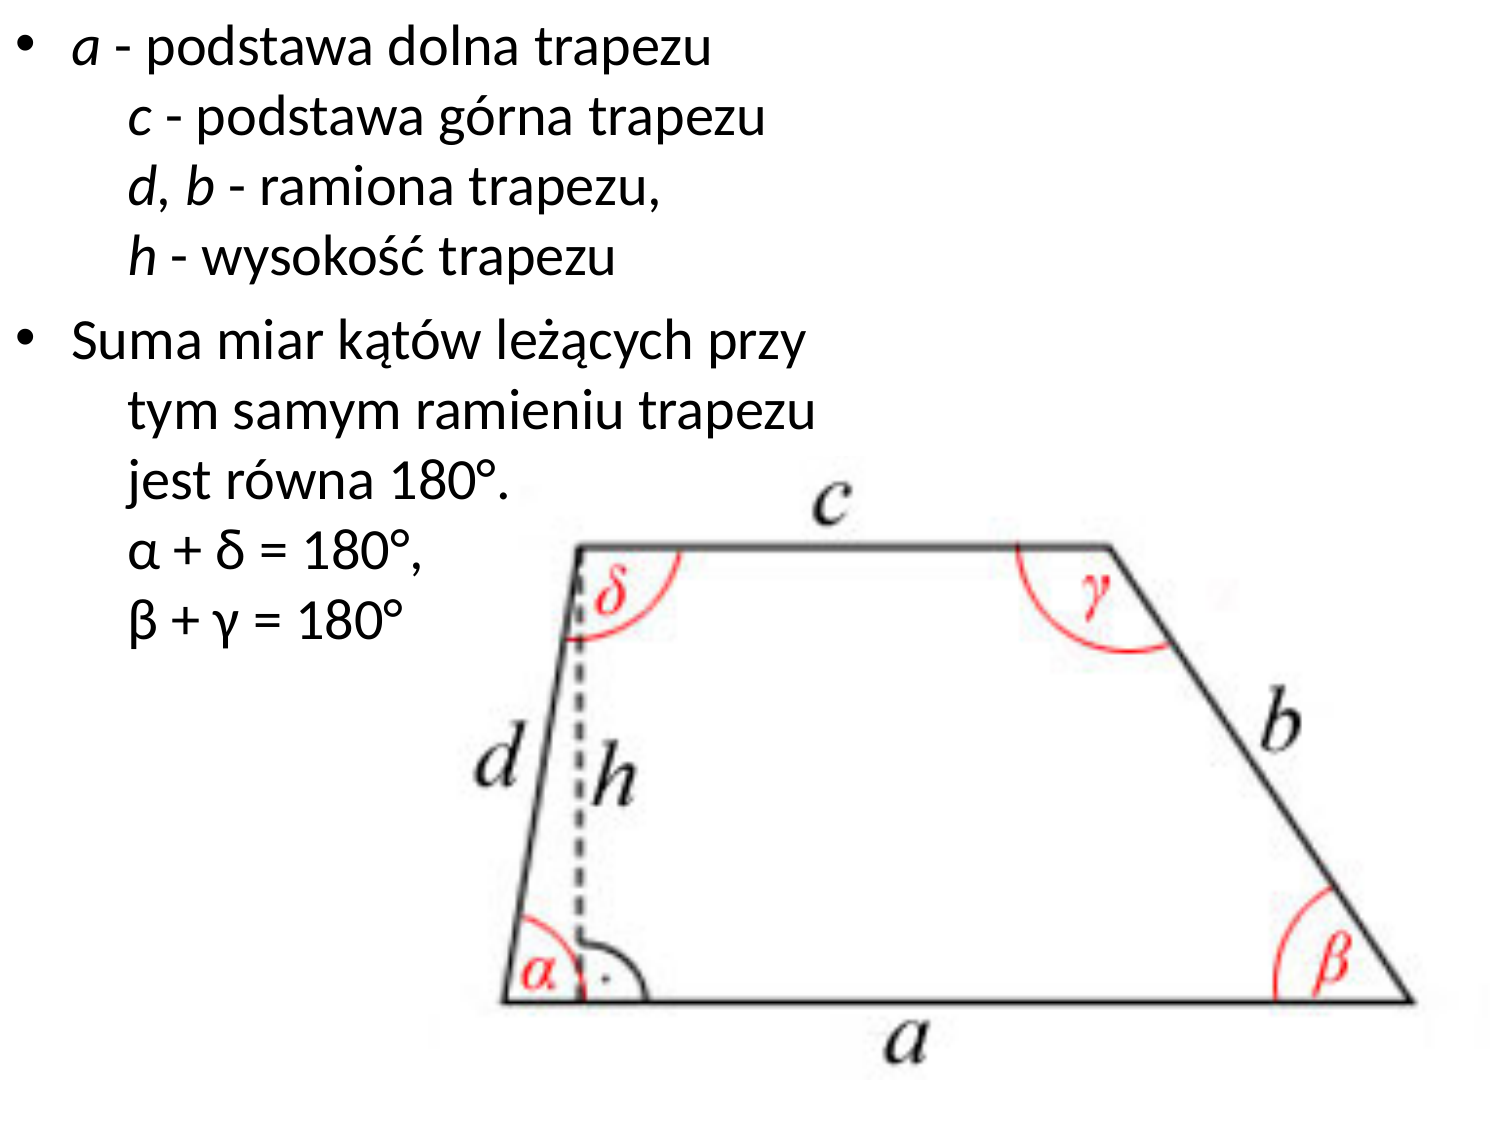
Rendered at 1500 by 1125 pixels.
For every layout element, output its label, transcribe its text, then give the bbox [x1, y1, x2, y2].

list a - podstawa dolna trapezu c - podstawa górna trapezu d, b - ramiona trapezu, h - wysokość trapezu Suma miar kątów leżących przy tym samym ramieniu trapezu jest równa 180°. α + δ = 180°, β + γ = 180° [0, 0, 904, 1125]
picture [904, 456, 1500, 1080]
